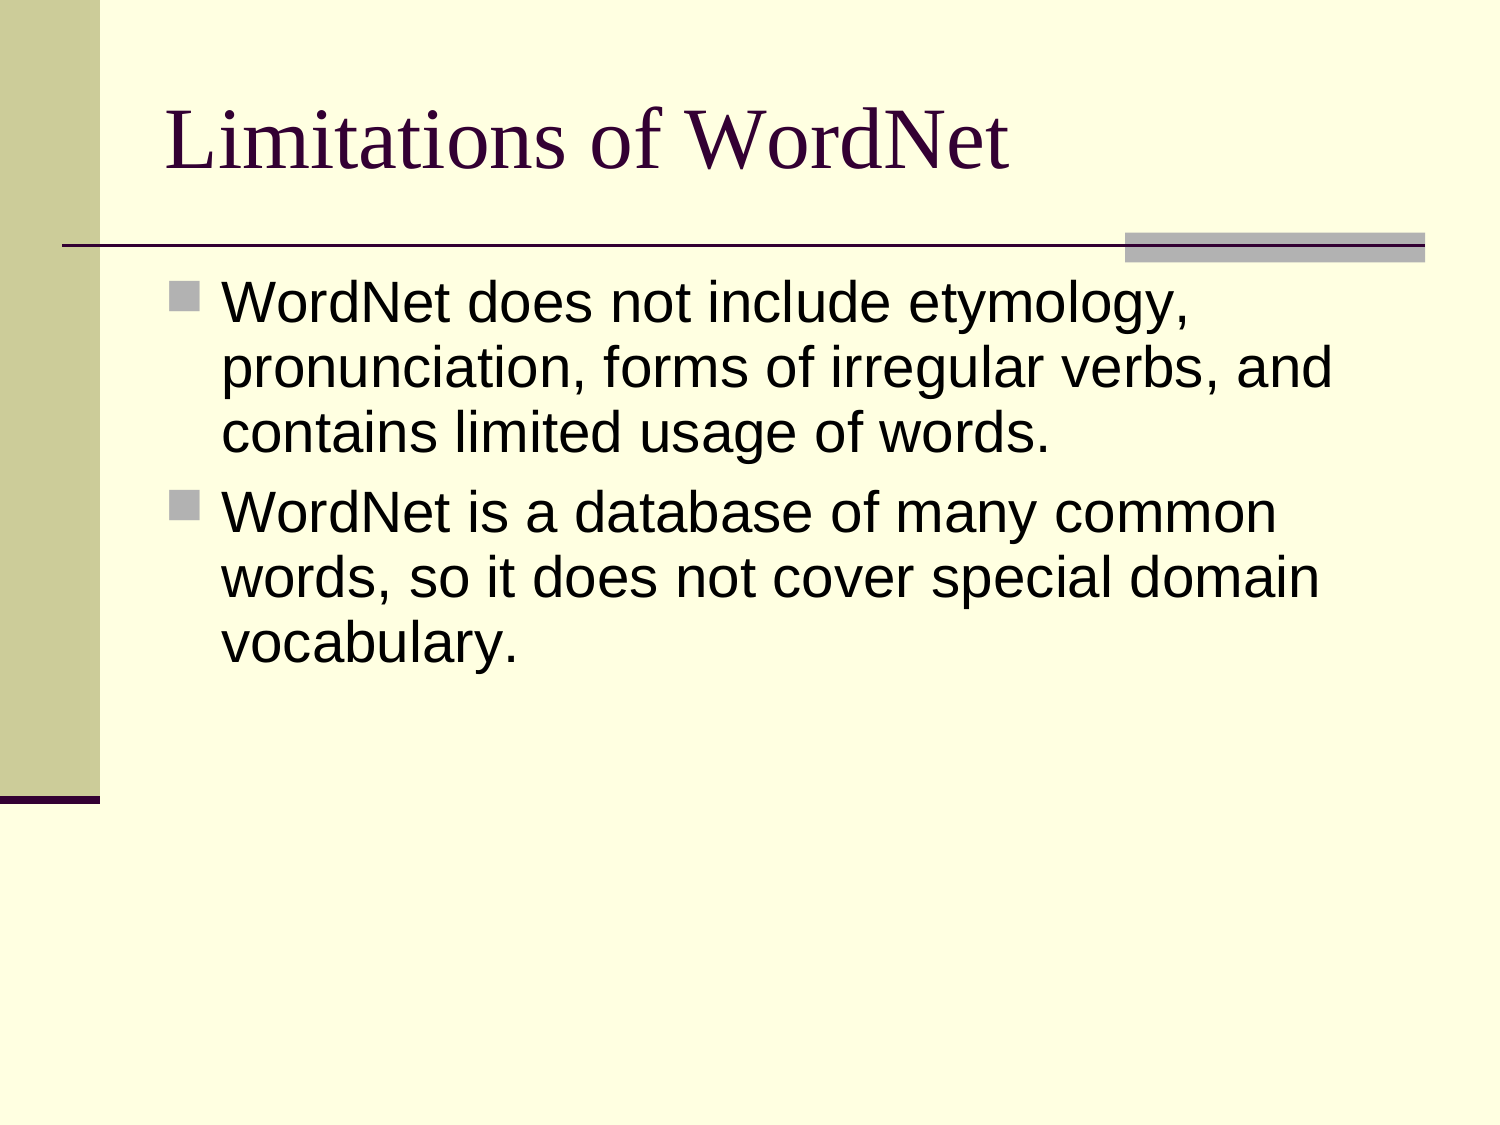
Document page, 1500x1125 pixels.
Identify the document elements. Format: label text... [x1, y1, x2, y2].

list WordNet does not include etymology, pronunciation, forms of irregular verbs, and contains limited usage of words. WordNet is a database of many common words, so it does not cover special domain vocabulary. [150, 262, 1426, 1006]
title Limitations of WordNet [150, 45, 1426, 234]
